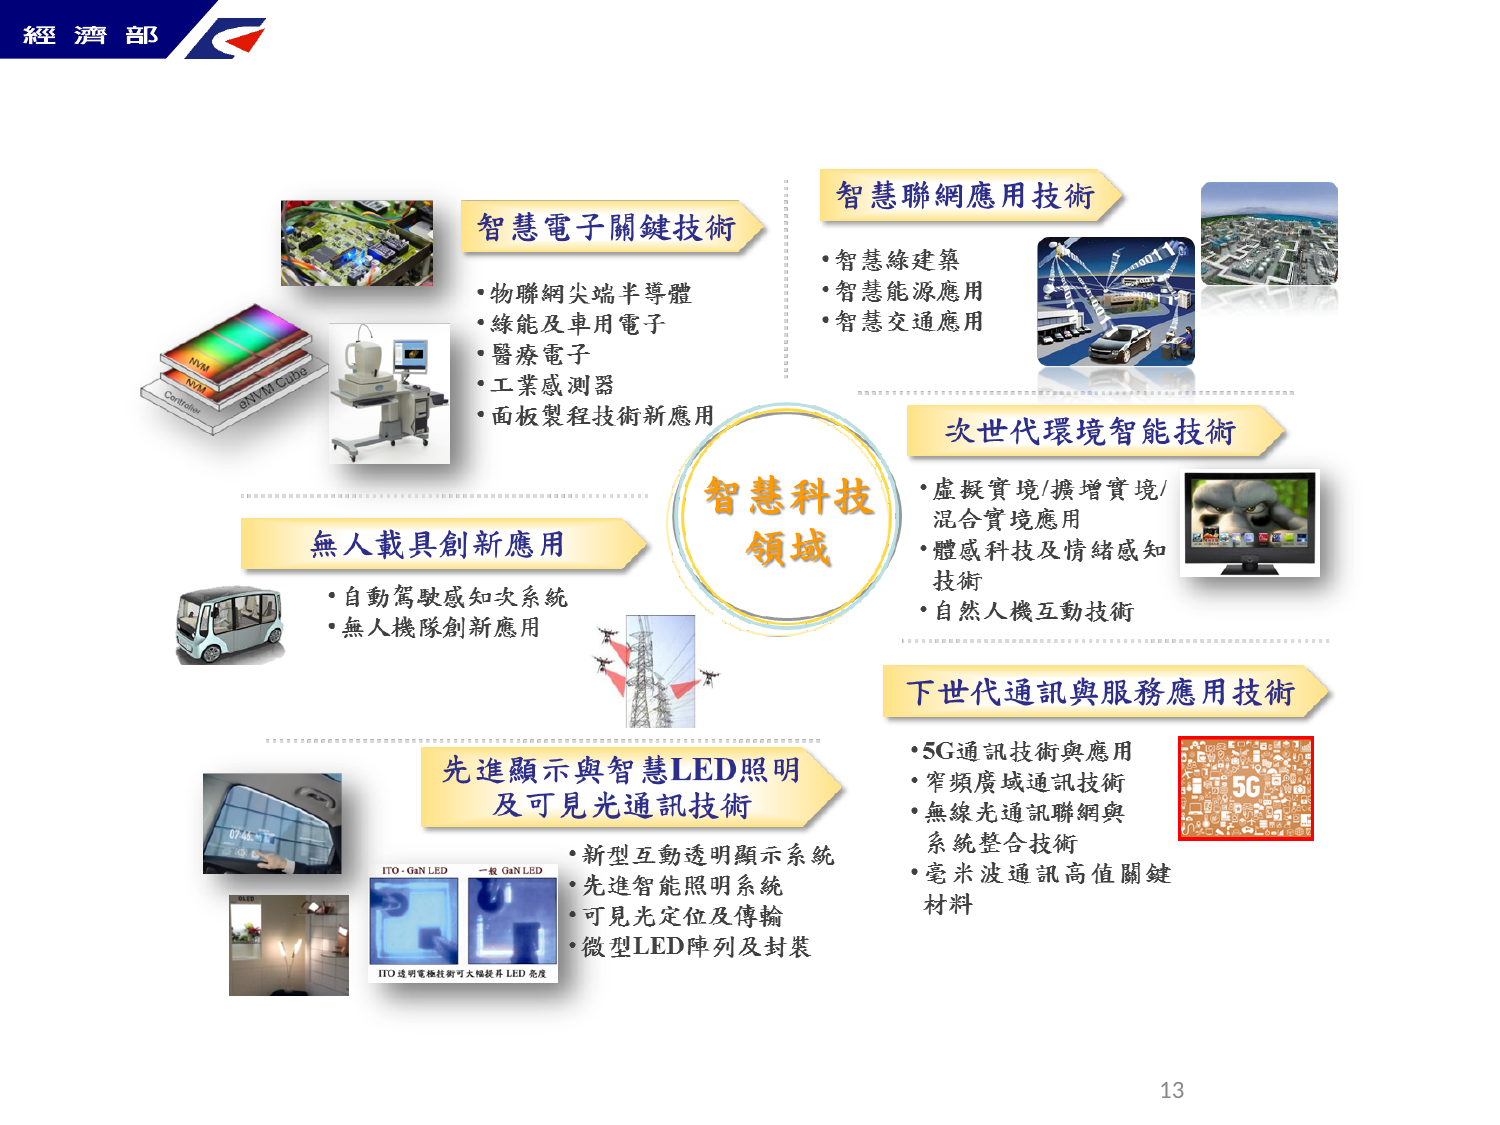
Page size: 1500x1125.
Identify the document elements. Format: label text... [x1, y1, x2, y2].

text_box 12 [1144, 1058, 1495, 1119]
picture [112, 160, 1368, 1039]
